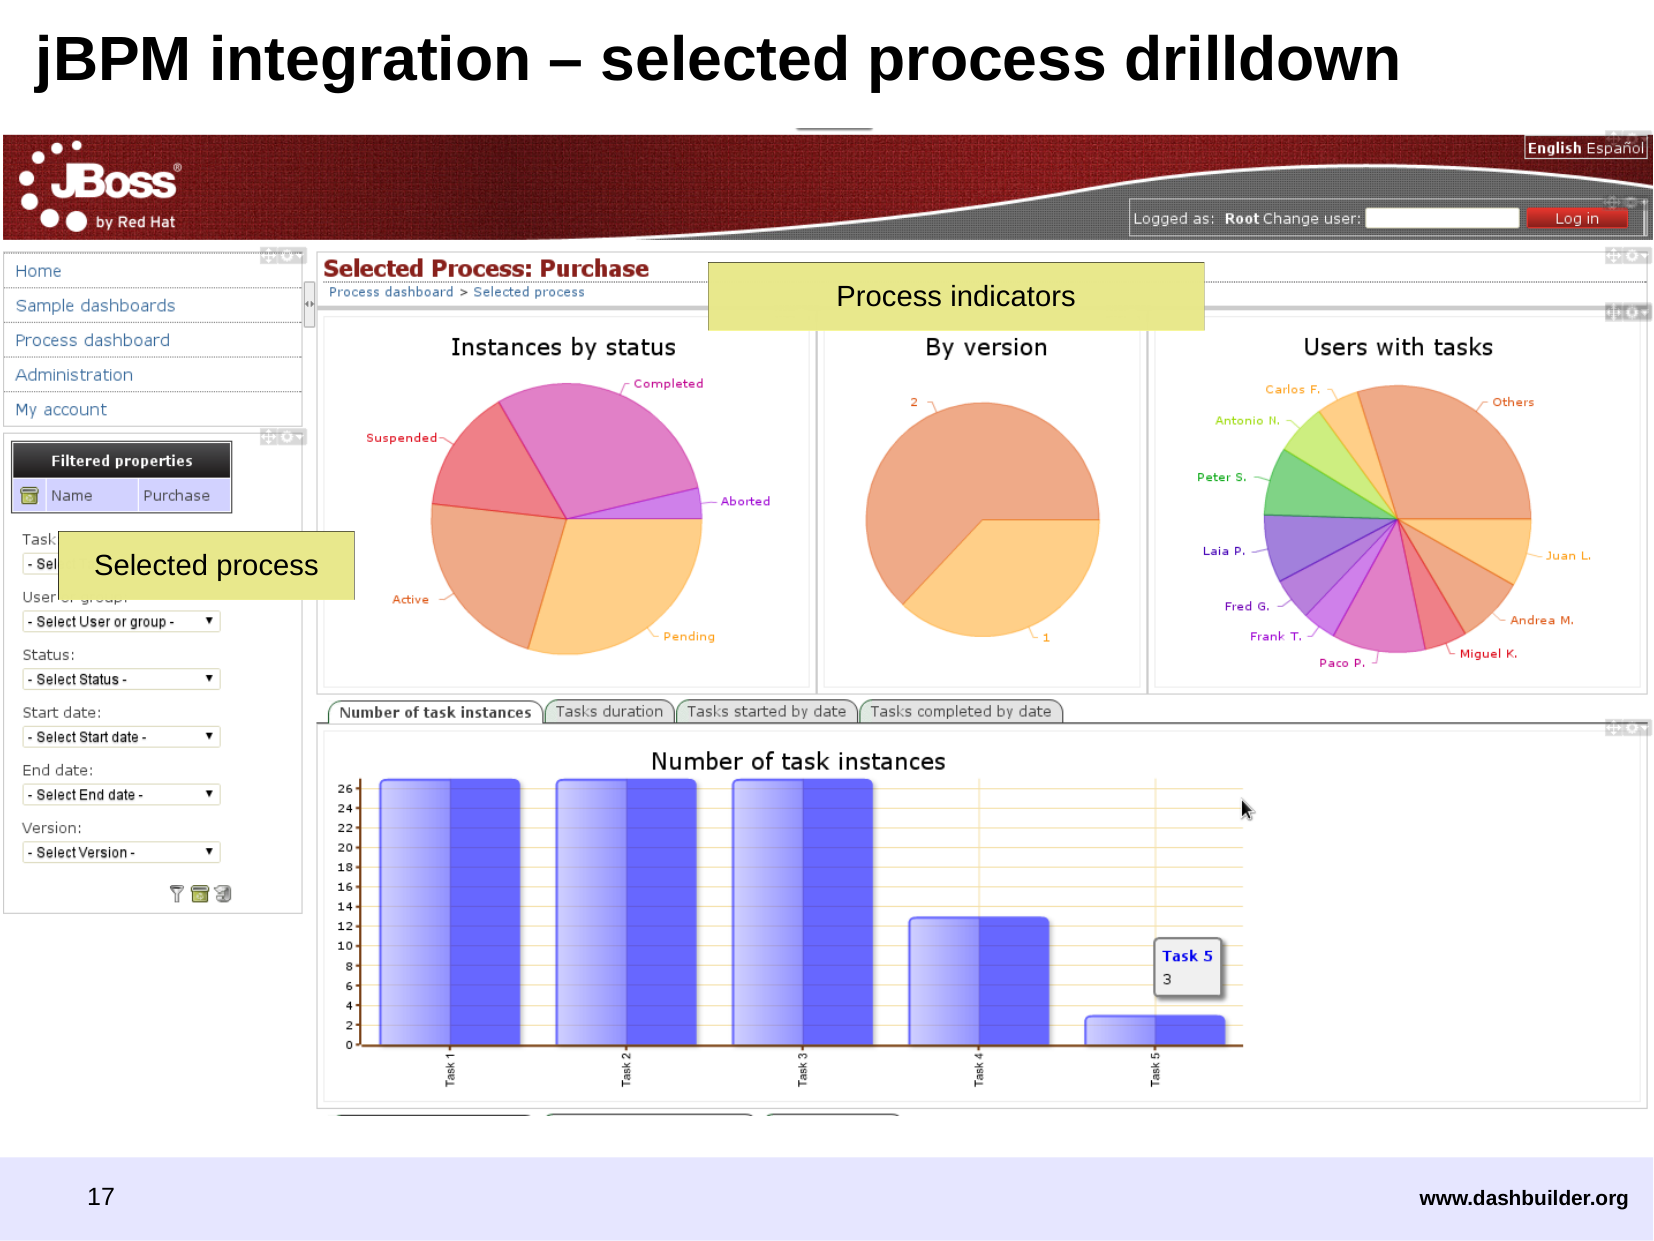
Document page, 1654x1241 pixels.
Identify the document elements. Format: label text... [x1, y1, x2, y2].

title Process indicators [708, 262, 1205, 331]
picture [3, 128, 1653, 1116]
title Selected process [58, 531, 355, 600]
title jBPM integration – selected process drilldown [35, 0, 1607, 119]
